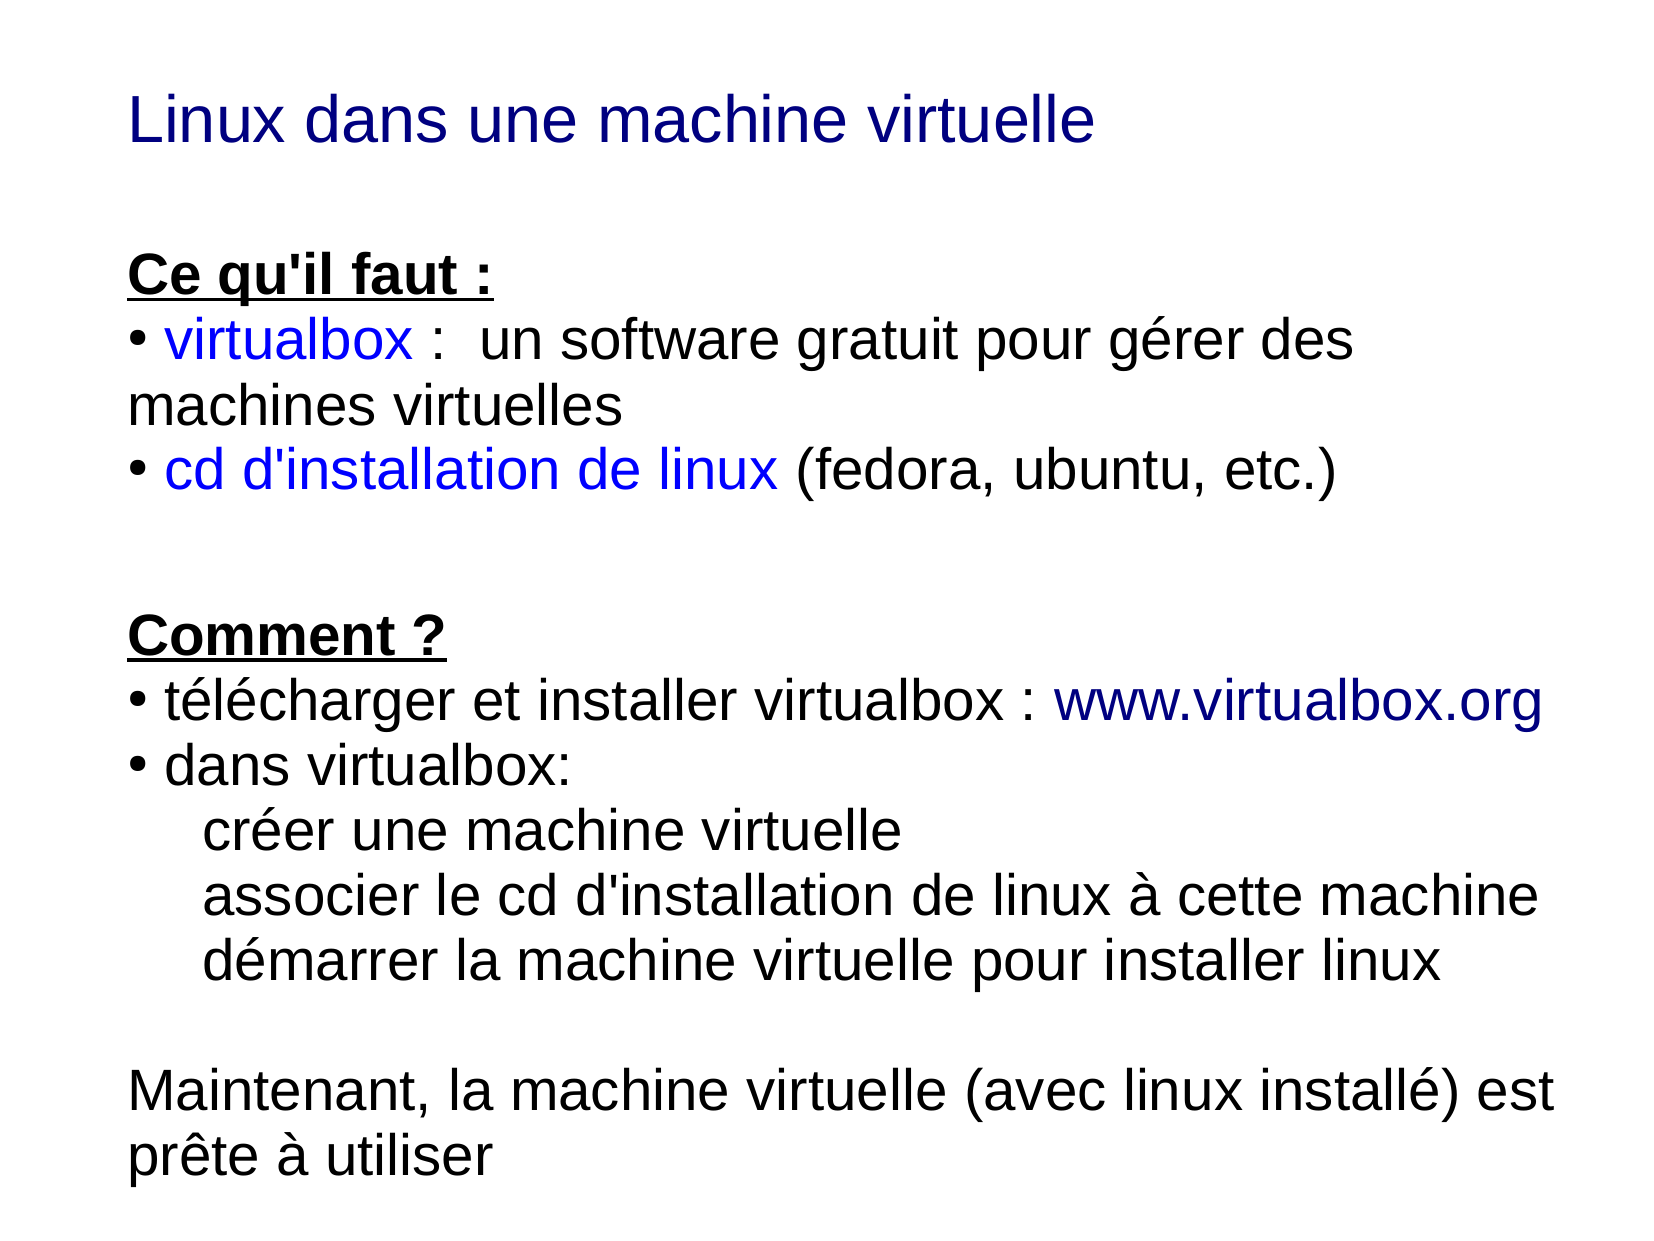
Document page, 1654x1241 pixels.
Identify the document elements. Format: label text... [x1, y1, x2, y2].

text_box Ce qu'il faut : virtualbox : un software gratuit pour gérer des machines virtuelles cd d'installation de linux (fedora, ubuntu, etc.) [112, 234, 1613, 510]
text_box Linux dans une machine virtuelle [112, 75, 1238, 165]
text_box Comment ? télécharger et installer virtualbox : www.virtualbox.org dans virtualbox: créer une machine virtuelle associer le cd d'installation de linux à cette machine démarrer la machine virtuelle pour installer linux Maintenant, la machine virtuelle (avec linux installé) est prête à utiliser [112, 595, 1576, 1196]
